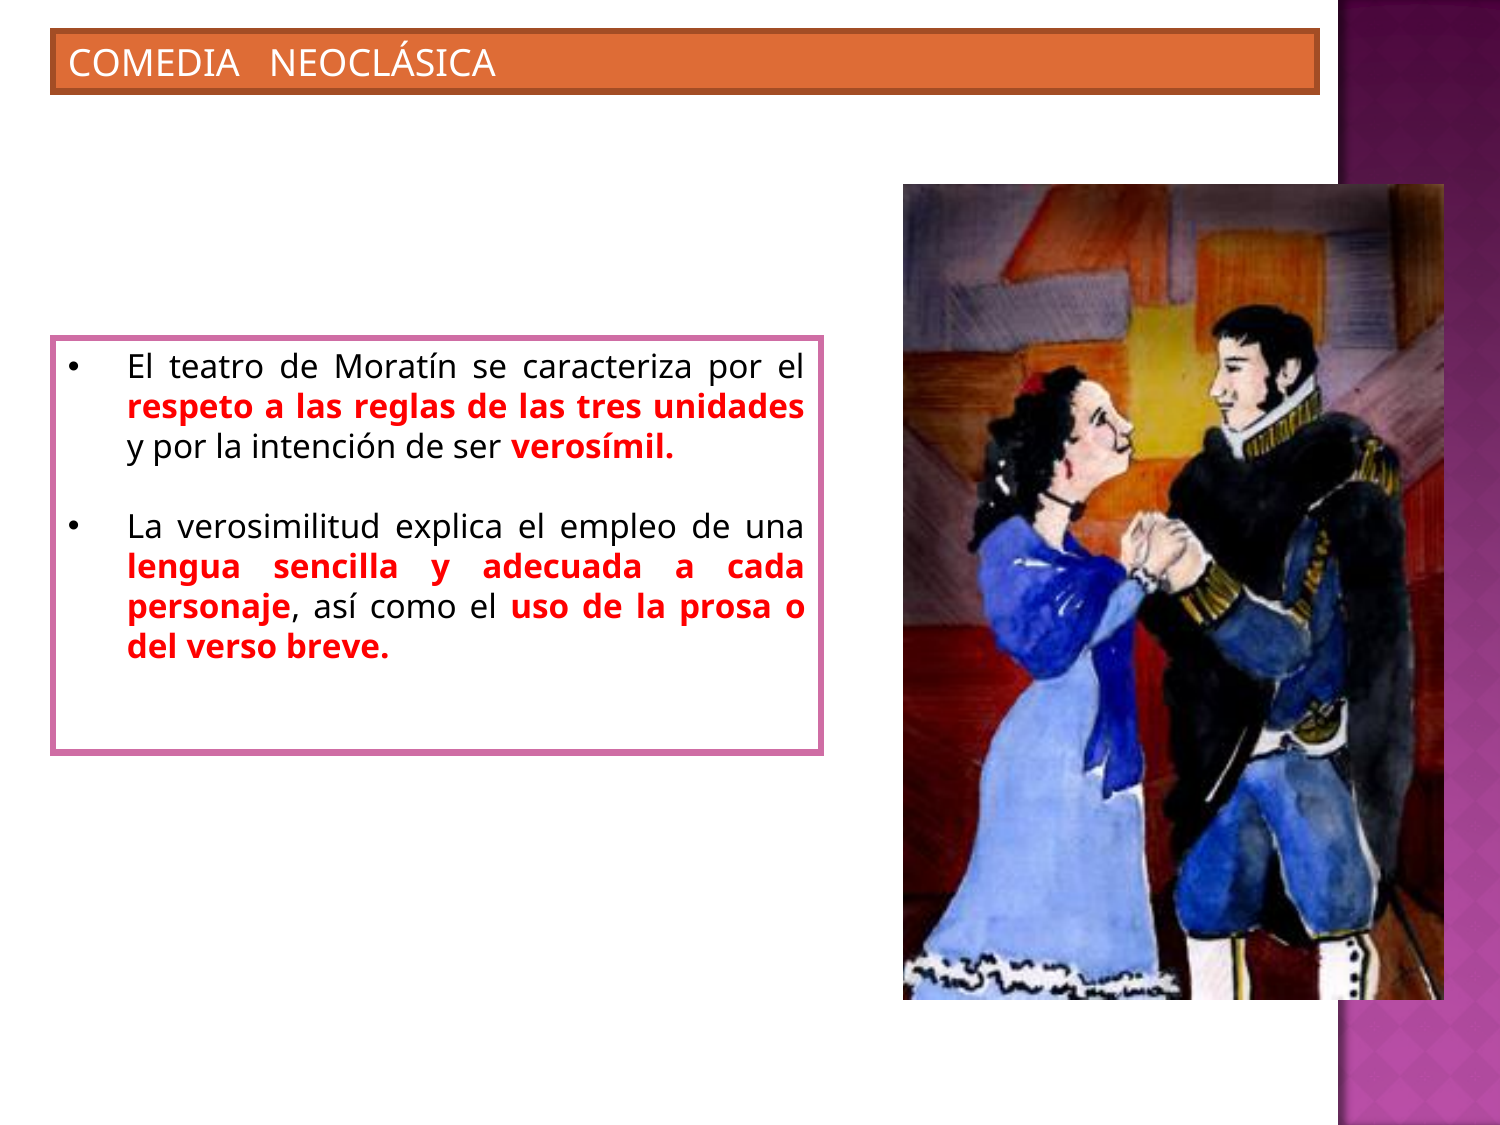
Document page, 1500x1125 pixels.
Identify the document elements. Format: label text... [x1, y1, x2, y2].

picture [903, 0, 1500, 1125]
text_box El teatro de Moratín se caracteriza por el respeto a las reglas de las tres unidades y por la intención de ser verosímil. La verosimilitud explica el empleo de una lengua sencilla y adecuada a cada personaje, así como el uso de la prosa o del verso breve. [53, 337, 821, 753]
text_box COMEDIA NEOCLÁSICA [53, 30, 1317, 92]
